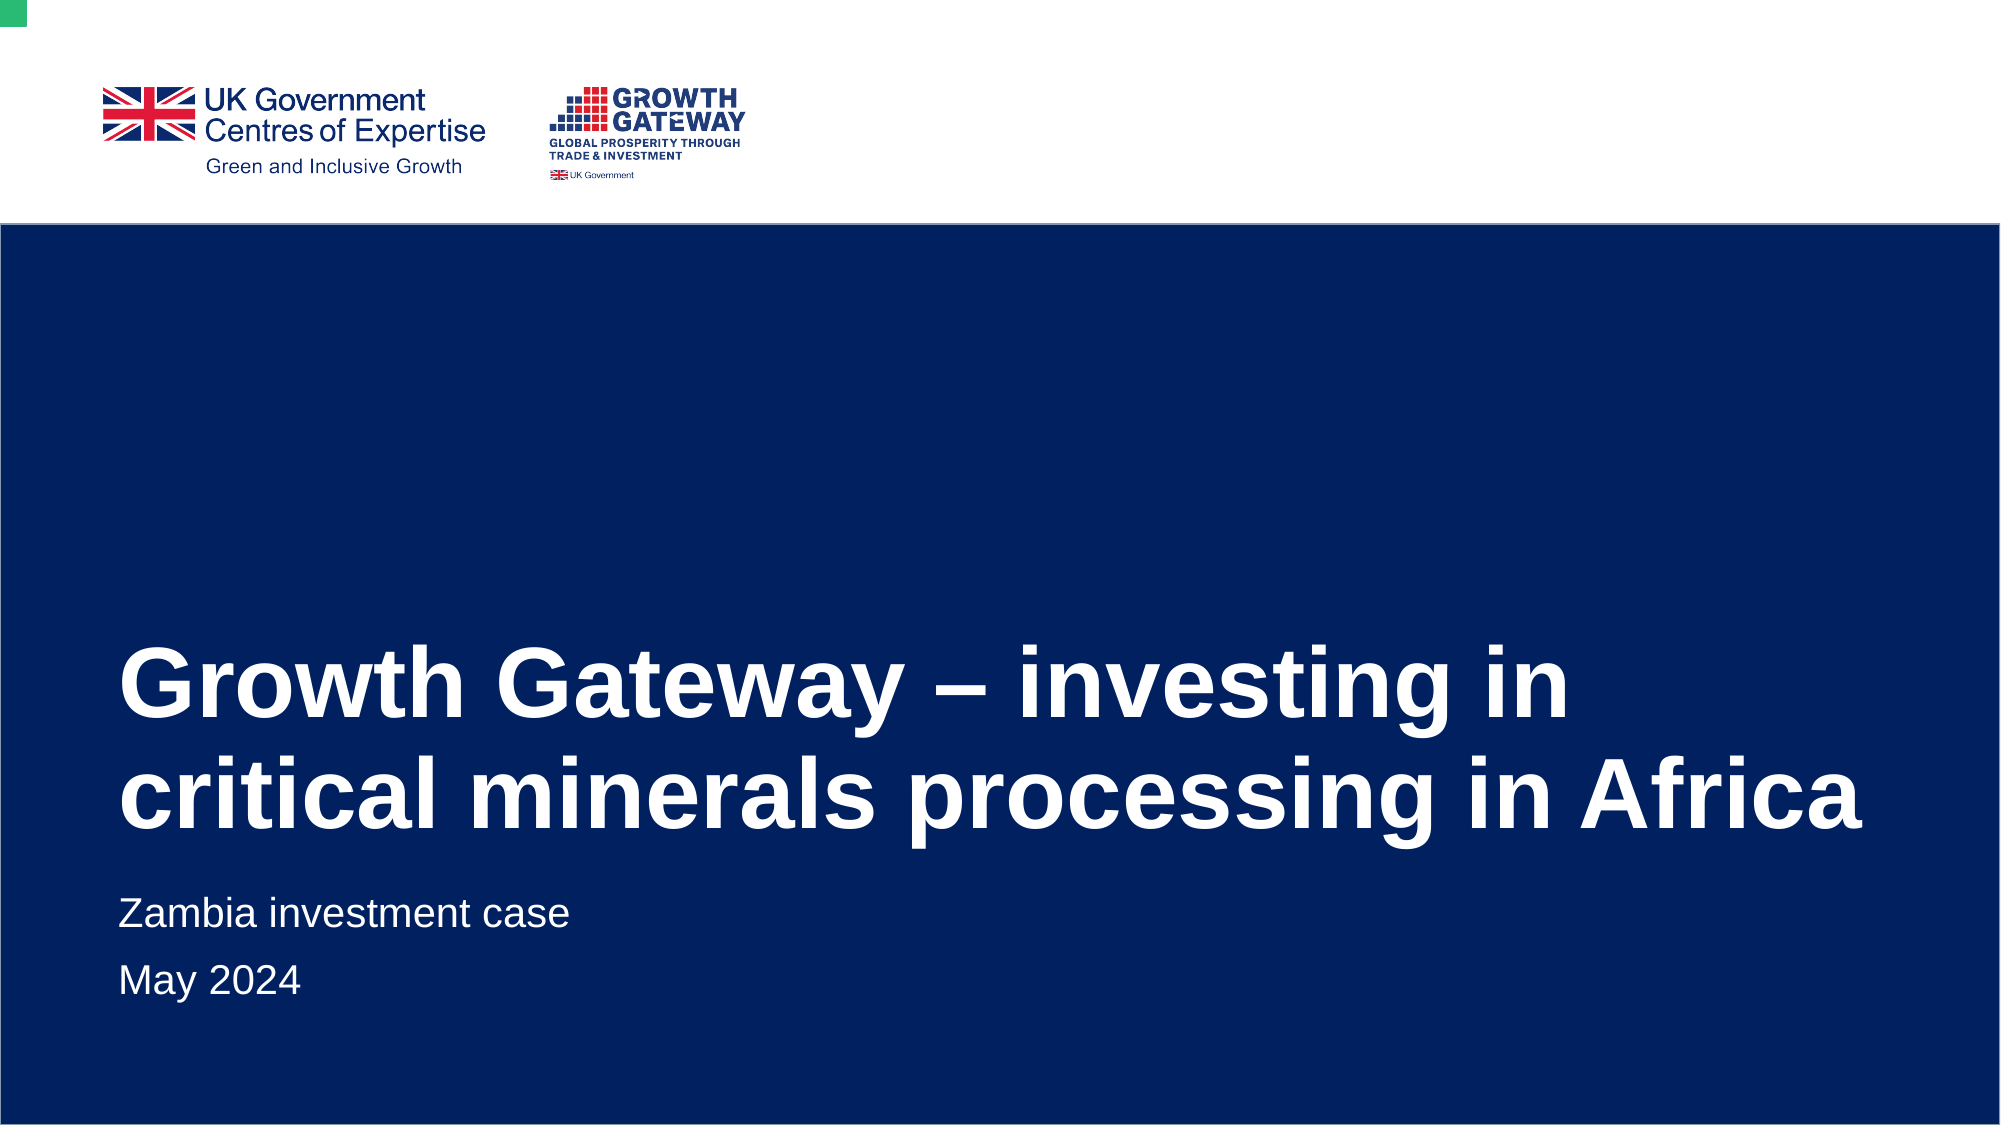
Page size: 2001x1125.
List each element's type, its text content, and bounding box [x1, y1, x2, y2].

subtitle Zambia investment case May 2024 [103, 873, 1105, 939]
title Growth Gateway – investing in critical minerals processing in Africa [103, 611, 1897, 868]
